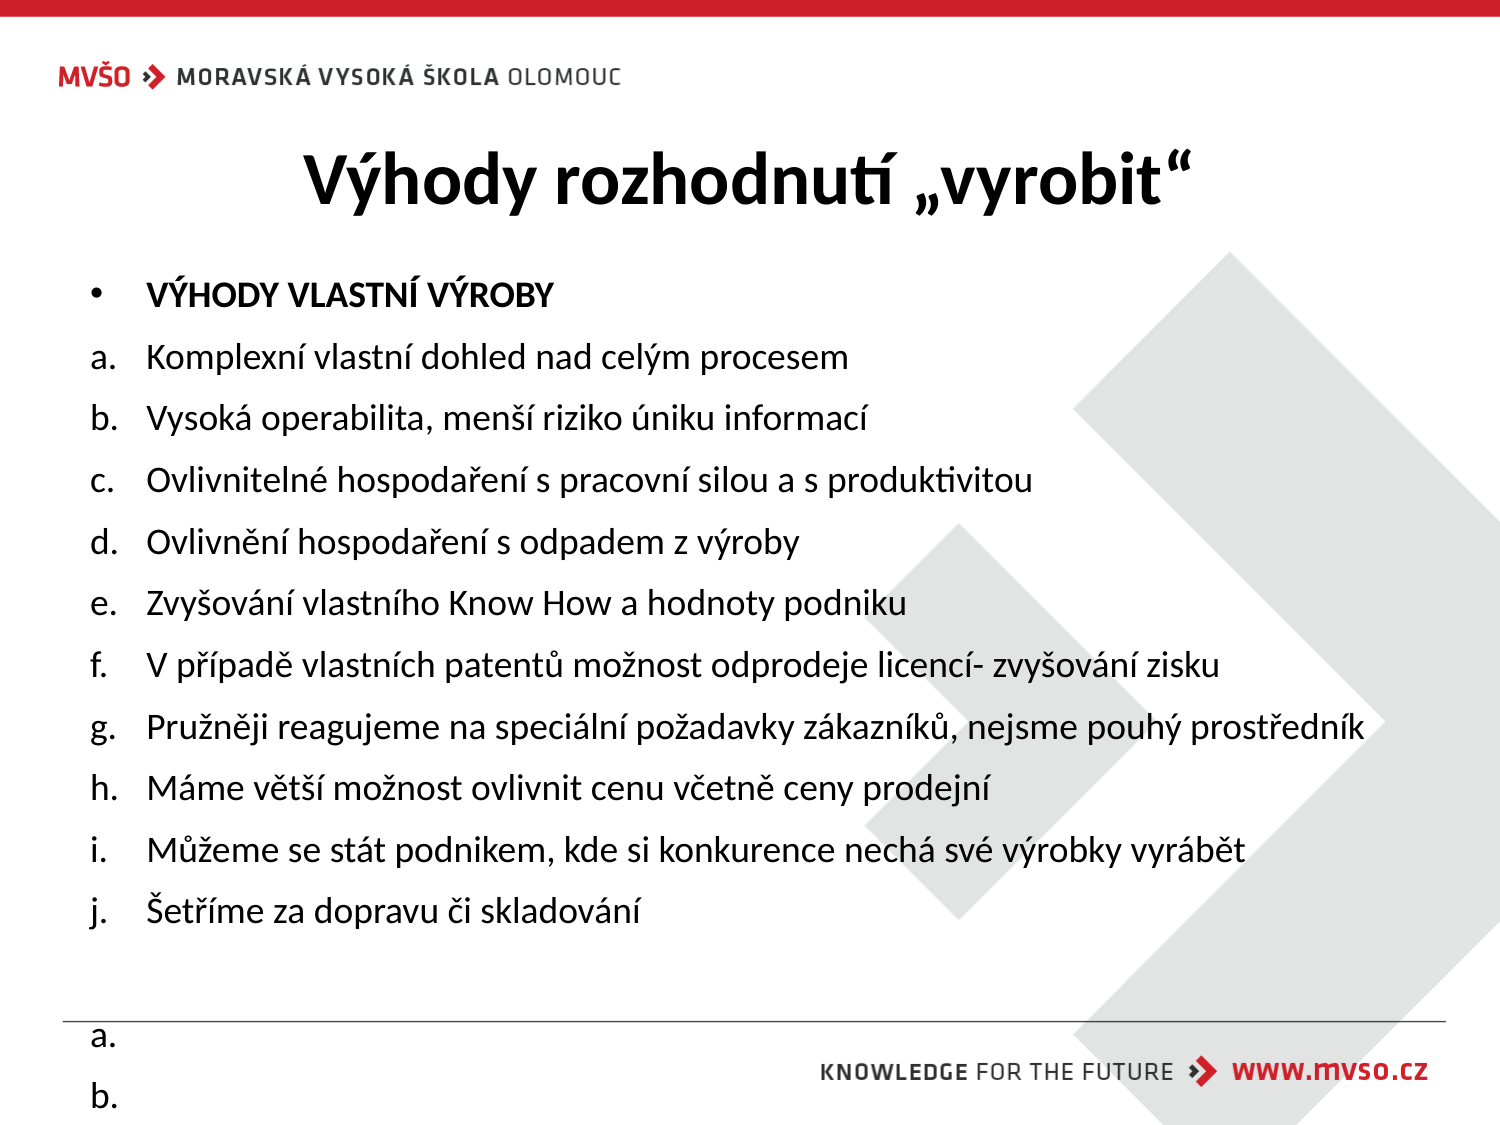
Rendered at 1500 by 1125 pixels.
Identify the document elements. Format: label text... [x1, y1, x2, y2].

title Výhody rozhodnutí „vyrobit“ [75, 115, 1426, 233]
list VÝHODY VLASTNÍ VÝROBY Komplexní vlastní dohled nad celým procesem Vysoká operabilita, menší riziko úniku informací Ovlivnitelné hospodaření s pracovní silou a s produktivitou Ovlivnění hospodaření s odpadem z výroby Zvyšování vlastního Know How a hodnoty podniku V případě vlastních patentů možnost odprodeje licencí- zvyšování zisku Pružněji reagujeme na speciální požadavky zákazníků, nejsme pouhý prostředník Máme větší možnost ovlivnit cenu včetně ceny prodejní Můžeme se stát podnikem, kde si konkurence nechá své výrobky vyrábět Šetříme za dopravu či skladování [75, 262, 1426, 1005]
